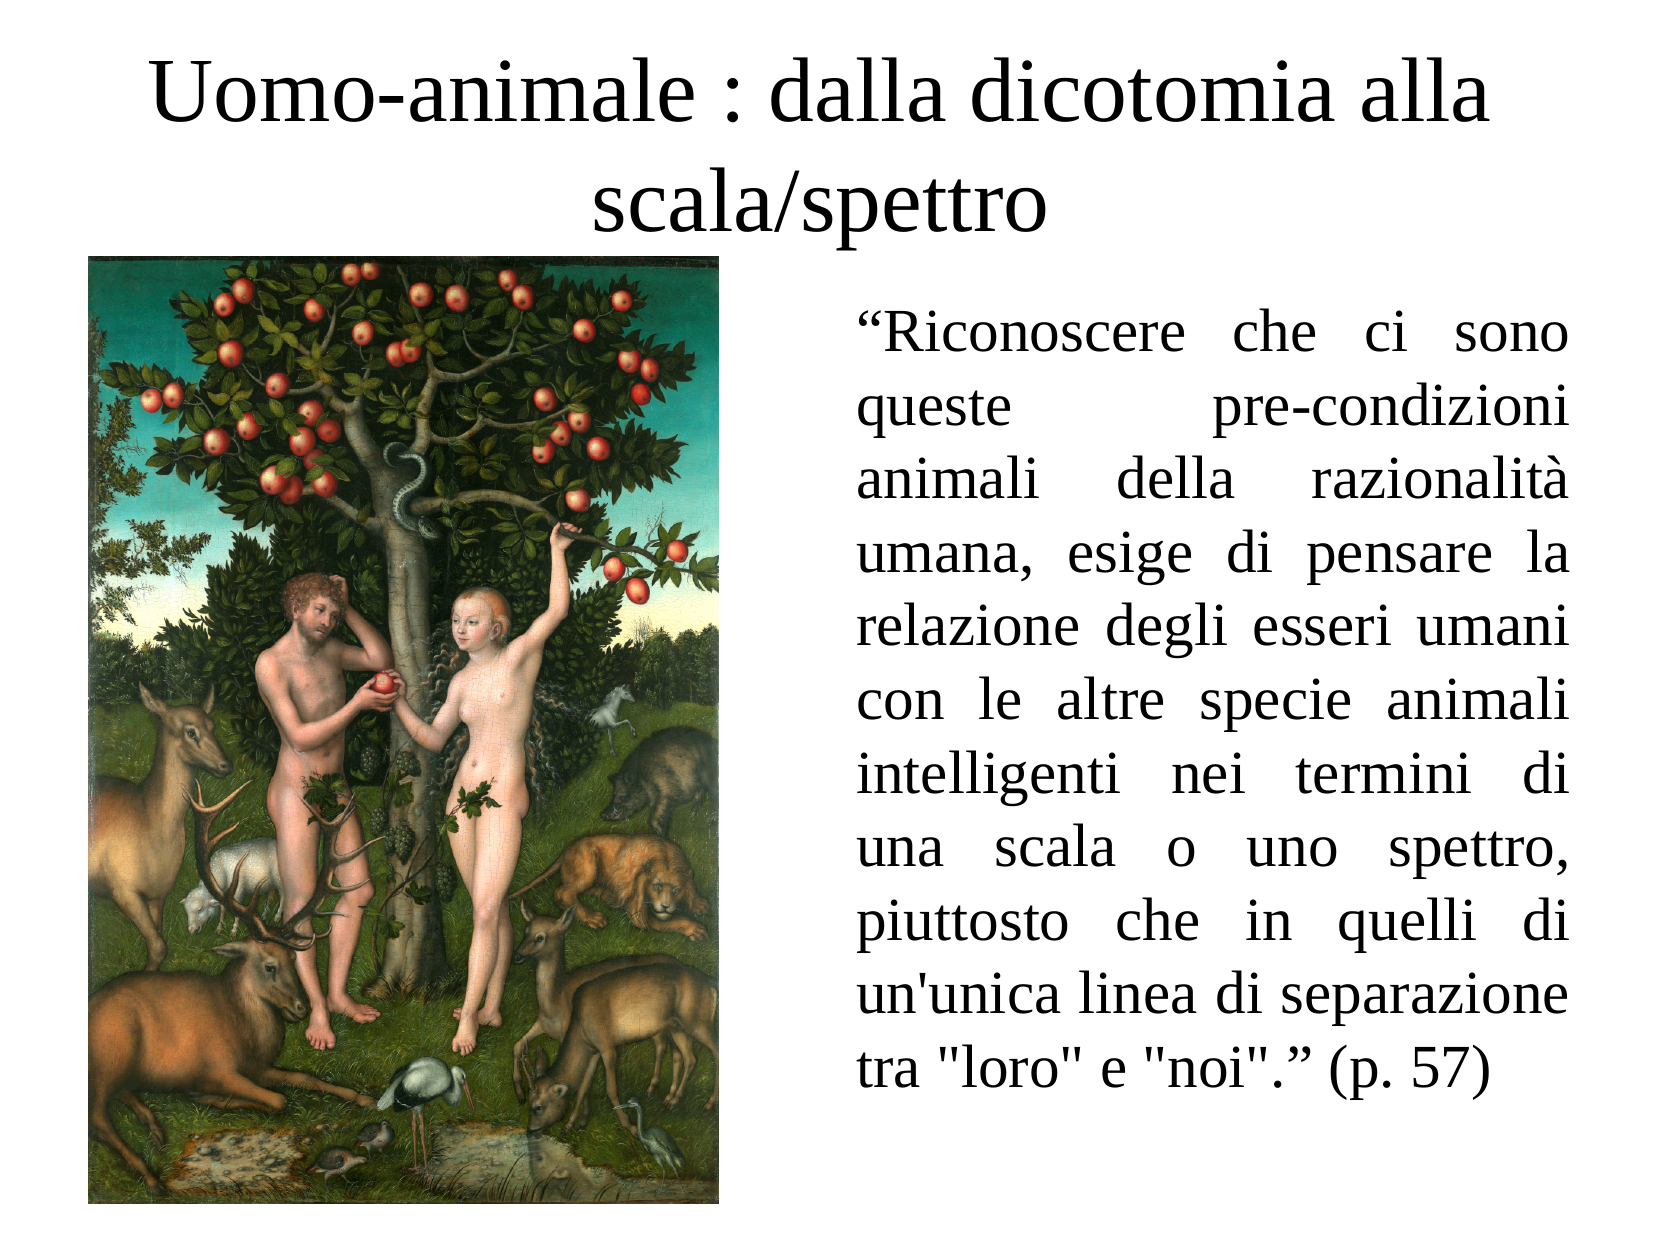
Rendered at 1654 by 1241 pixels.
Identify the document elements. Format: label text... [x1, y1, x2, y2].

picture [88, 256, 719, 1204]
list “Riconoscere che ci sono queste pre-condizioni animali della razionalità umana, esige di pensare la relazione degli esseri umani con le altre specie animali intelligenti nei termini di una scala o uno spettro, piuttosto che in quelli di un'unica linea di separazione tra "loro" e "noi".” (p. 57) [856, 290, 1572, 1182]
title Uomo-animale : dalla dicotomia alla scala/spettro [76, 29, 1565, 237]
